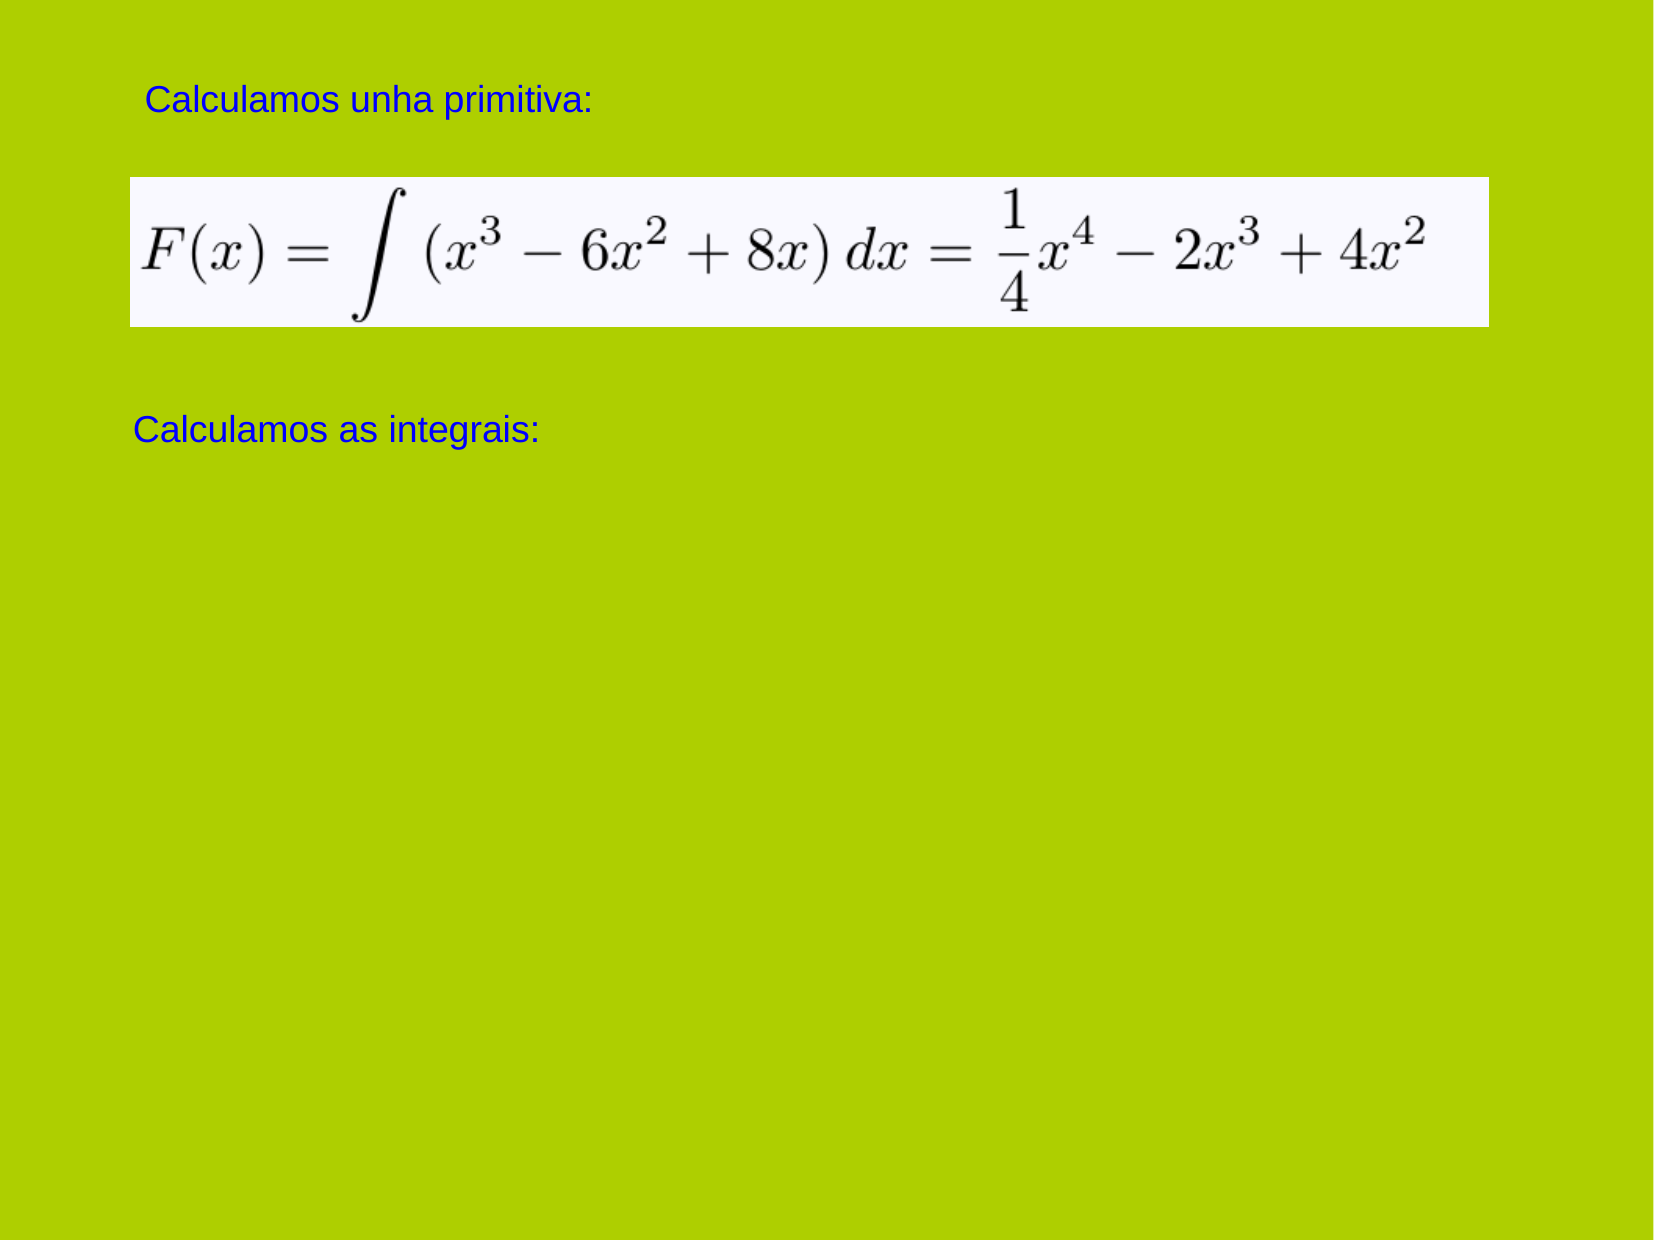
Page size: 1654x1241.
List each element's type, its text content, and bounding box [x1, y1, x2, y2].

text_box Calculamos unha primitiva: [129, 70, 620, 128]
text_box Calculamos as integrais: [118, 401, 566, 459]
picture [130, 177, 1489, 328]
